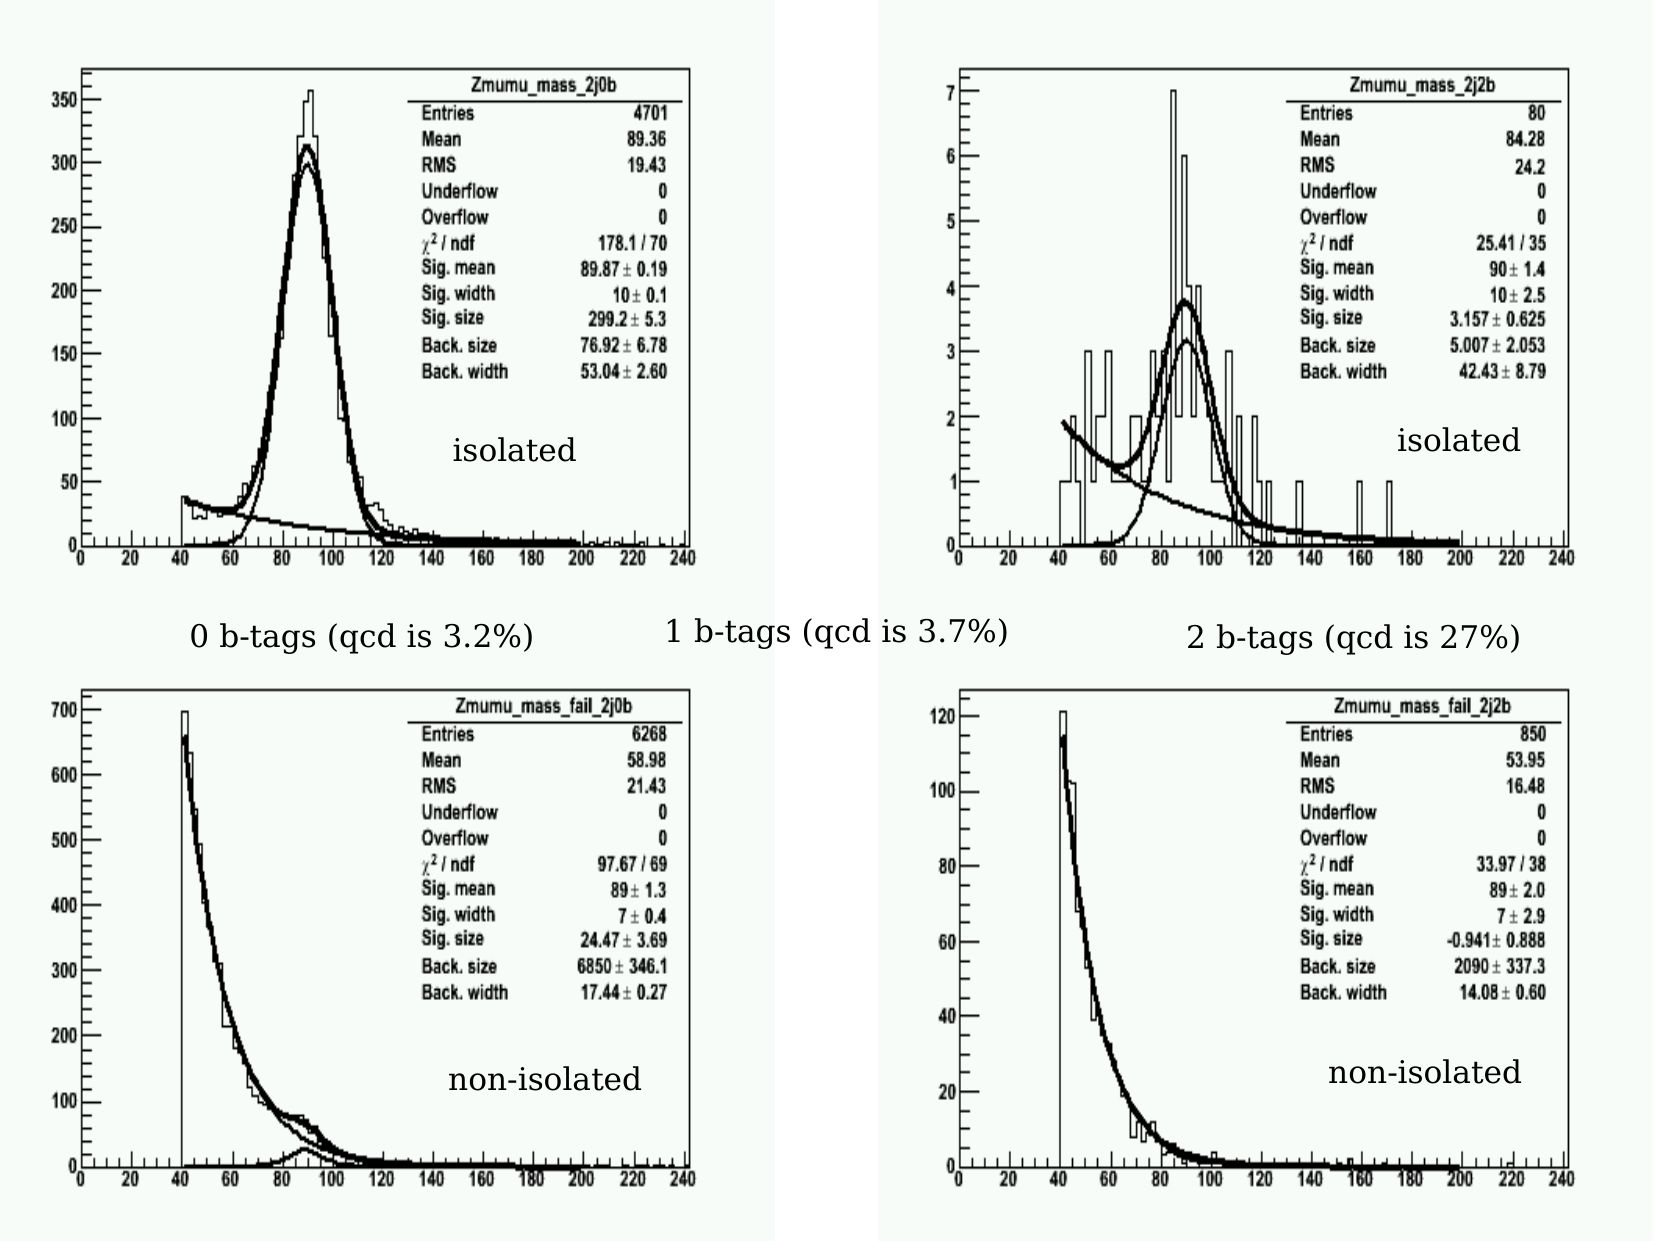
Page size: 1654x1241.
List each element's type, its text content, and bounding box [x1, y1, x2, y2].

text_box non-isolated [1328, 1054, 1523, 1092]
picture [0, 0, 775, 1241]
text_box 0 b-tags (qcd is 3.2%) [189, 618, 536, 655]
text_box isolated [452, 431, 578, 469]
text_box 2 b-tags (qcd is 27%) [1186, 619, 1522, 656]
text_box 1 b-tags (qcd is 3.7%) [664, 613, 1010, 650]
picture [878, 0, 1654, 1241]
text_box isolated [1397, 422, 1522, 460]
text_box non-isolated [448, 1061, 643, 1098]
